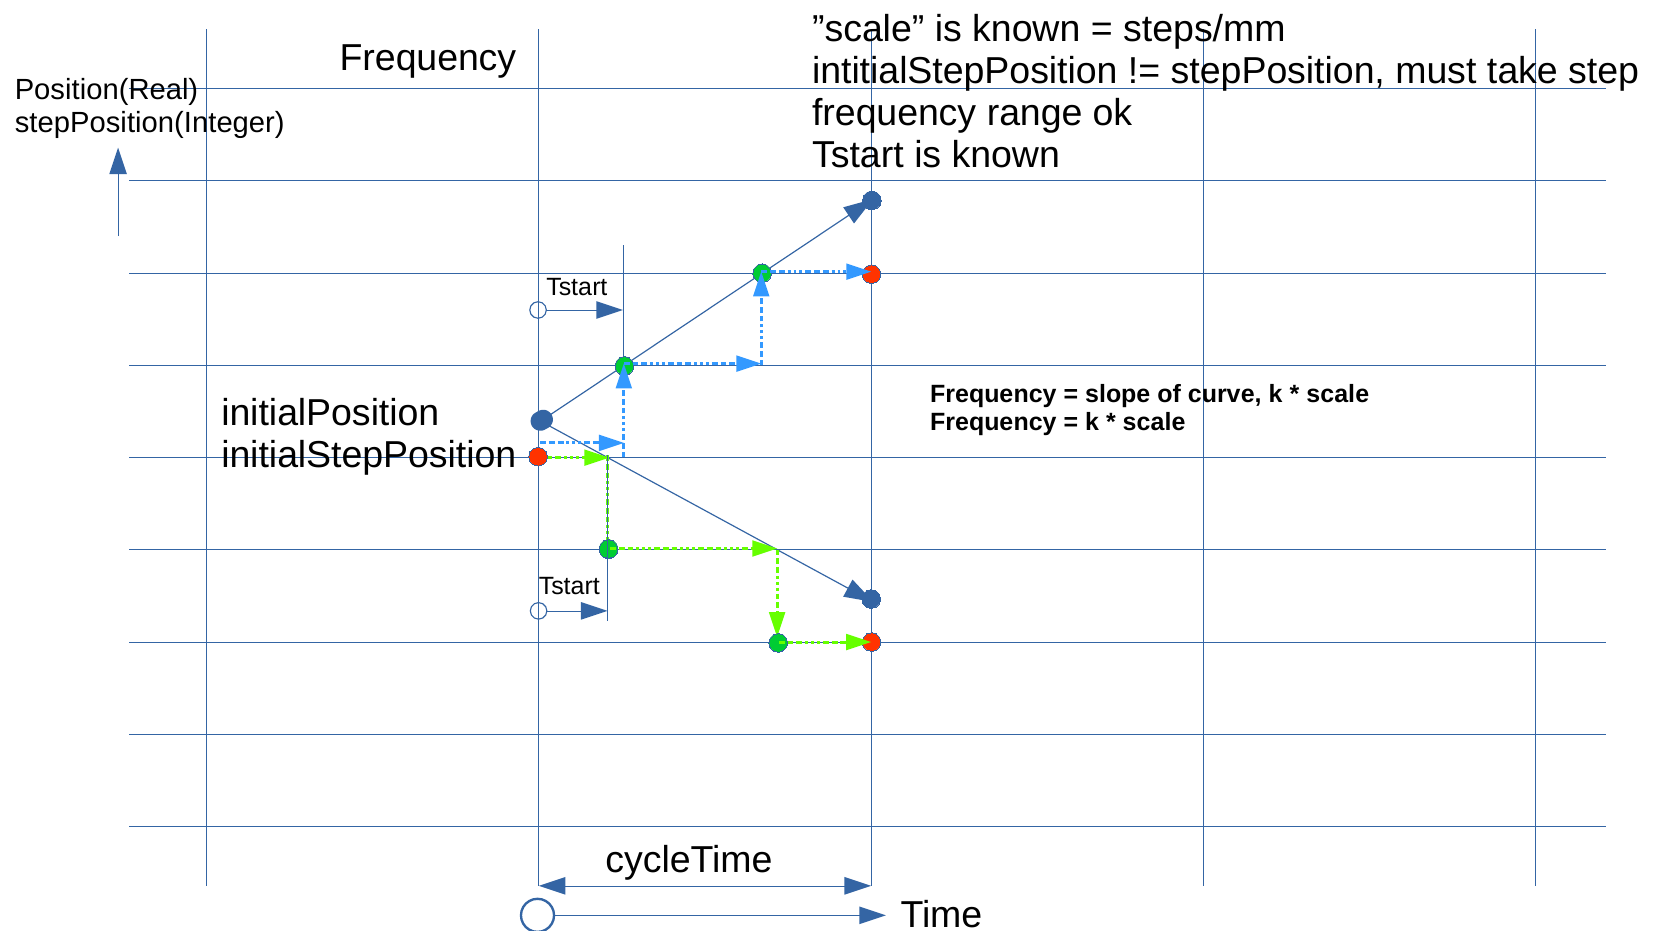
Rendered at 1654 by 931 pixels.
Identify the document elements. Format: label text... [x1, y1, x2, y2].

text_box Tstart [531, 265, 650, 325]
text_box [752, 263, 772, 282]
text_box cycleTime [590, 831, 827, 886]
text_box [599, 539, 607, 559]
text_box Position(Real) stepPosition(Integer) [0, 65, 325, 207]
text_box [608, 539, 618, 559]
text_box Frequency [324, 29, 739, 87]
text_box [862, 190, 882, 210]
text_box [861, 589, 881, 609]
text_box [862, 264, 881, 284]
text_box [768, 633, 788, 653]
text_box initialPosition initialStepPosition [206, 383, 591, 525]
text_box [615, 356, 634, 375]
text_box Time [885, 885, 1004, 931]
text_box ”scale” is known = steps/mm intitialStepPosition != stepPosition, must take step frequency range ok Tstart is known [797, 0, 1654, 183]
text_box [862, 632, 881, 652]
text_box Frequency = slope of curve, k * scale Frequency = k * scale [915, 372, 1405, 443]
text_box Tstart [523, 563, 643, 624]
